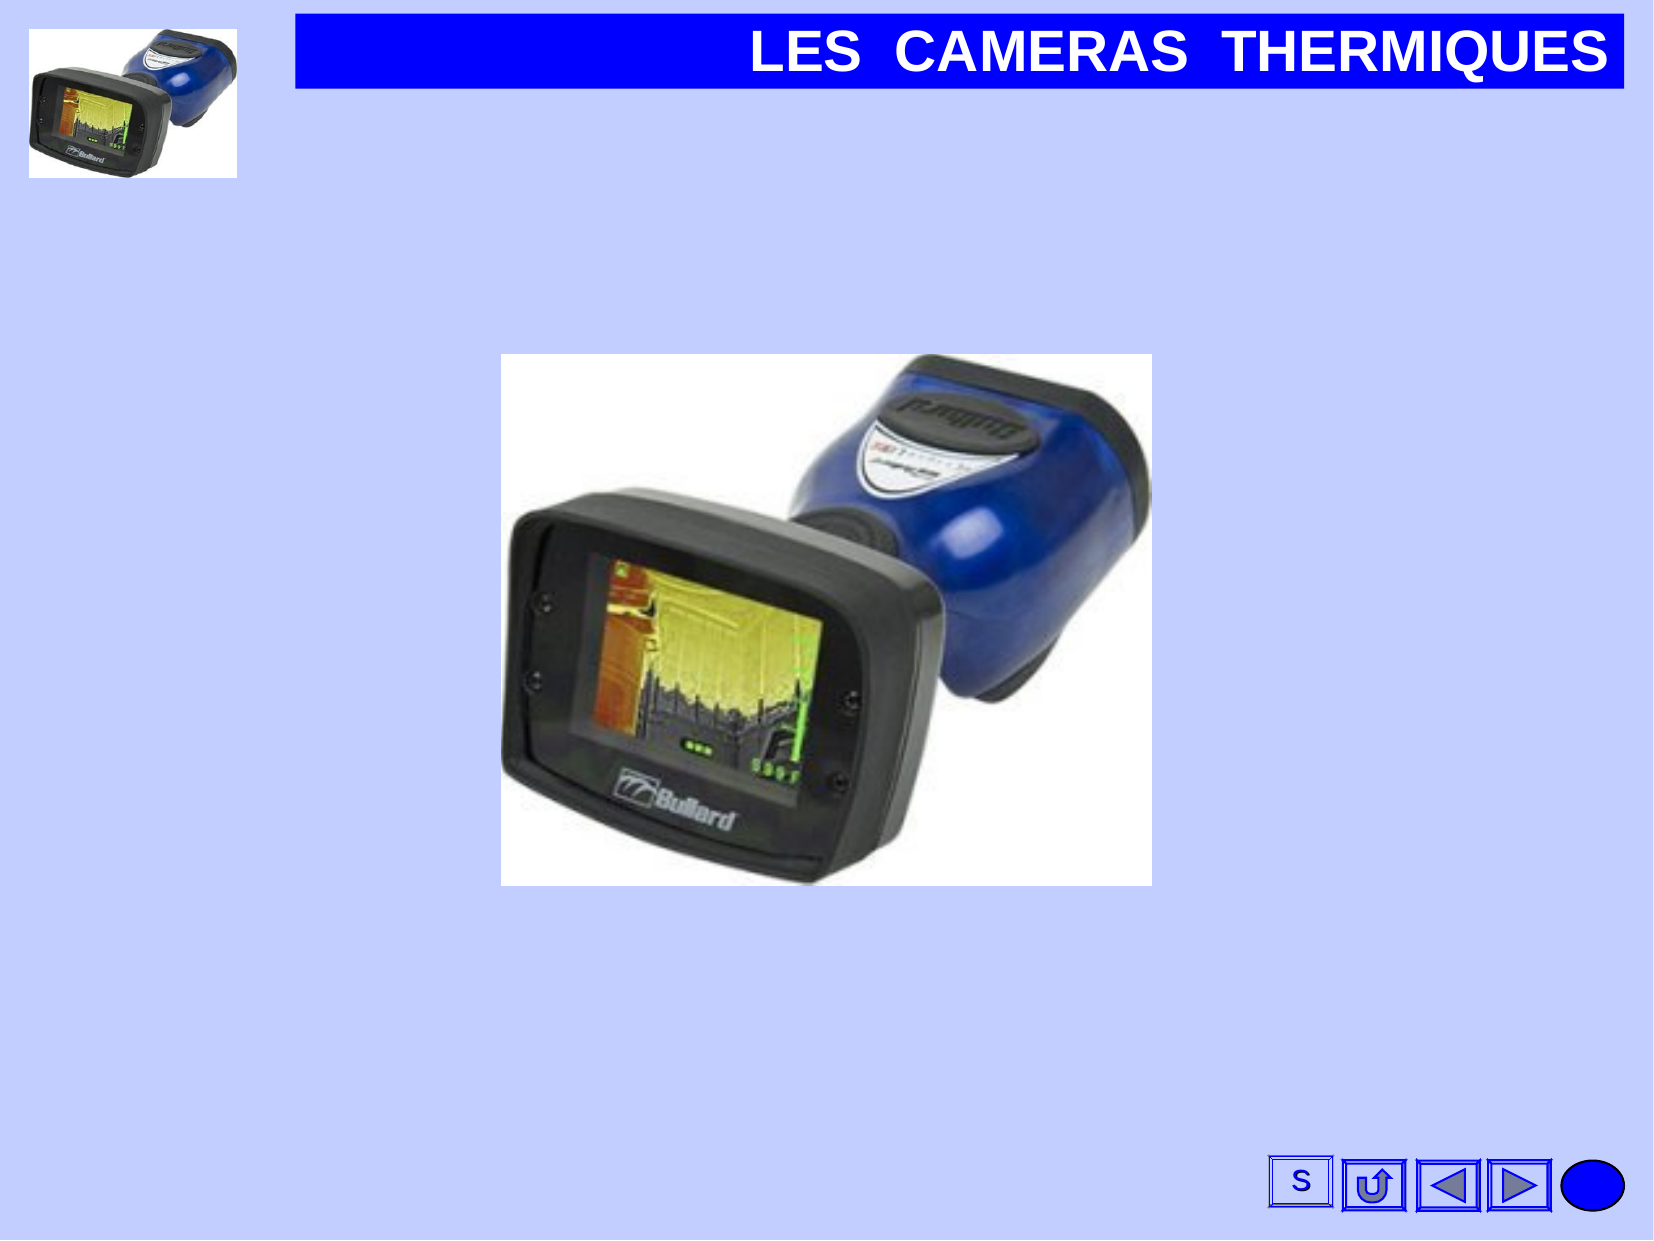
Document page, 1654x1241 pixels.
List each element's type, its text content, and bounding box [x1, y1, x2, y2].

text_box [1561, 1160, 1625, 1211]
picture [501, 354, 1152, 886]
picture [29, 29, 237, 178]
text_box LES CAMERAS THERMIQUES [295, 13, 1625, 89]
